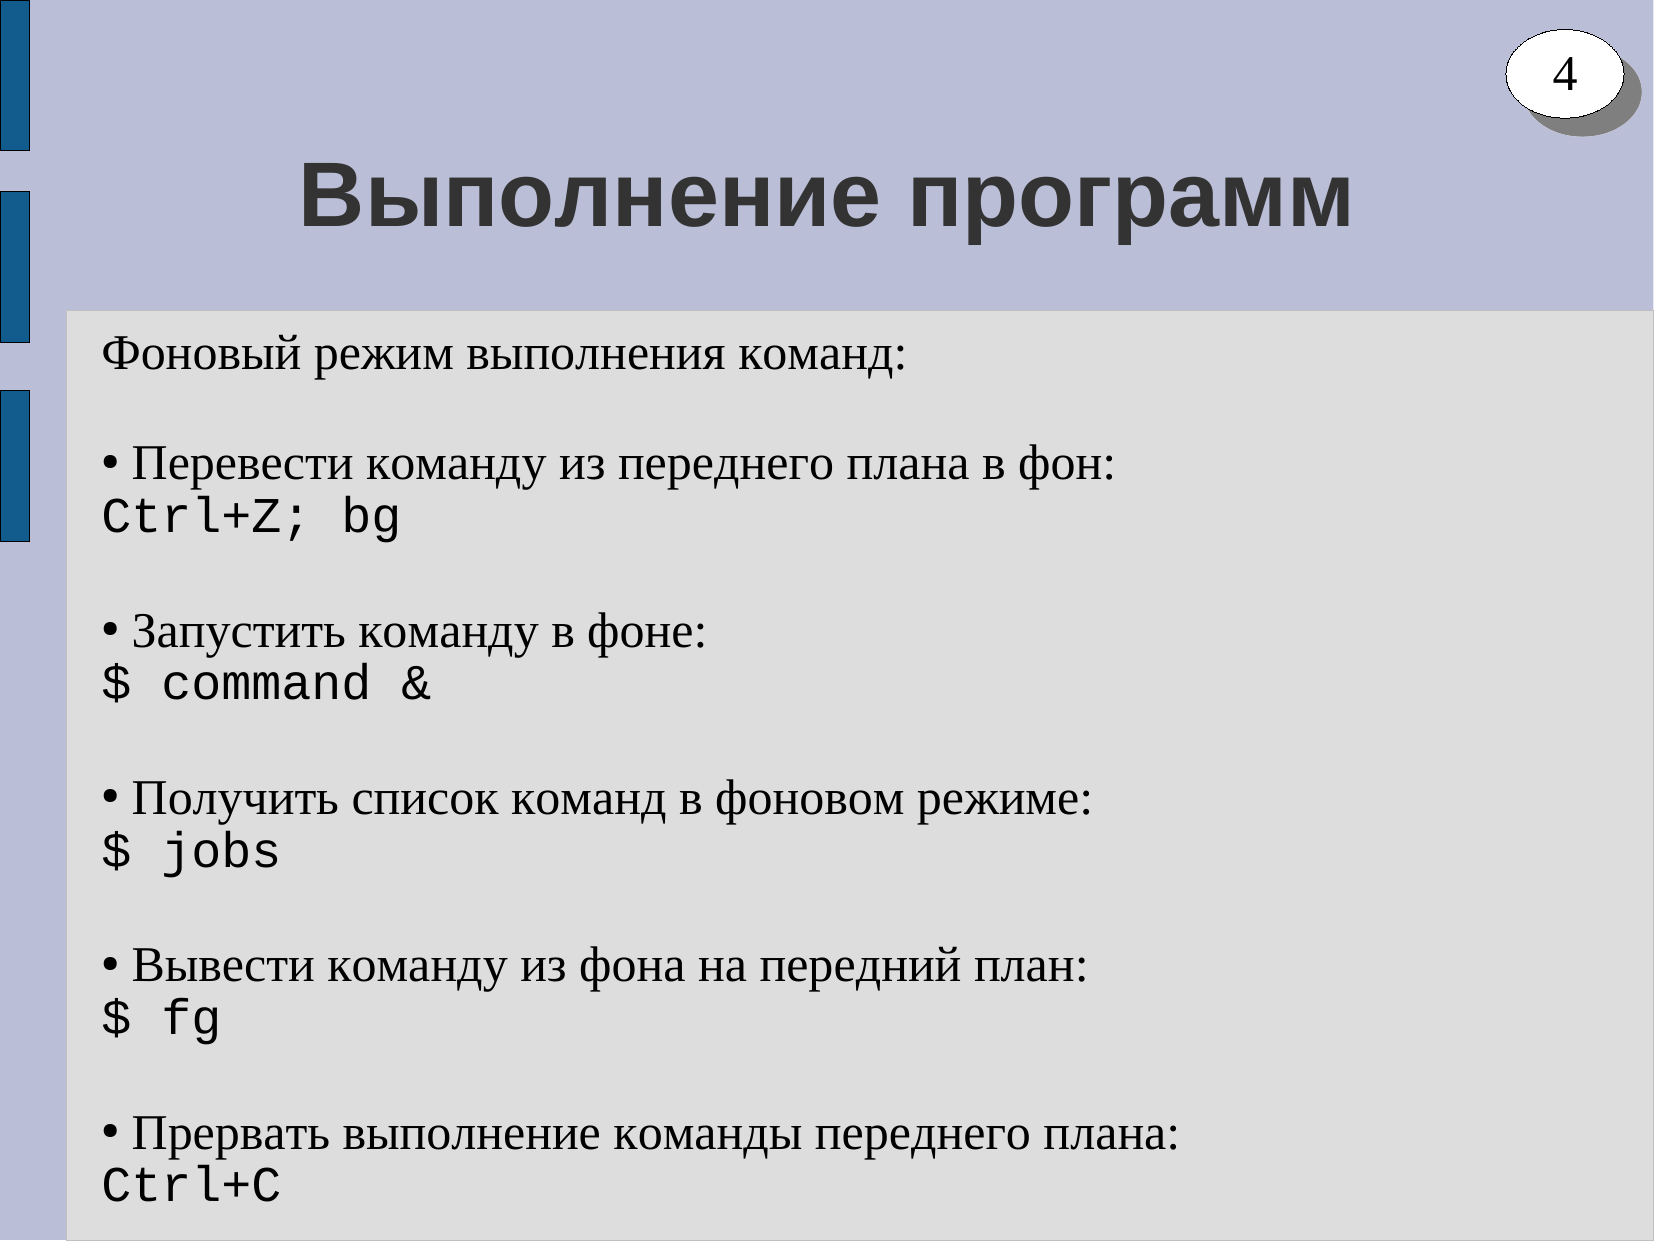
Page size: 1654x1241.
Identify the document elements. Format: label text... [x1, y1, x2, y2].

text_box 4 [1505, 29, 1625, 119]
text_box Фоновый режим выполнения команд: Перевести команду из переднего плана в фон: Ctrl+Z; bg Запустить команду в фоне: $ command & Получить список команд в фоновом режиме: $ jobs Вывести команду из фона на передний план: $ fg Прервать выполнение команды переднего плана: Ctrl+C [101, 324, 1182, 1217]
title Выполнение программ [121, 91, 1534, 299]
